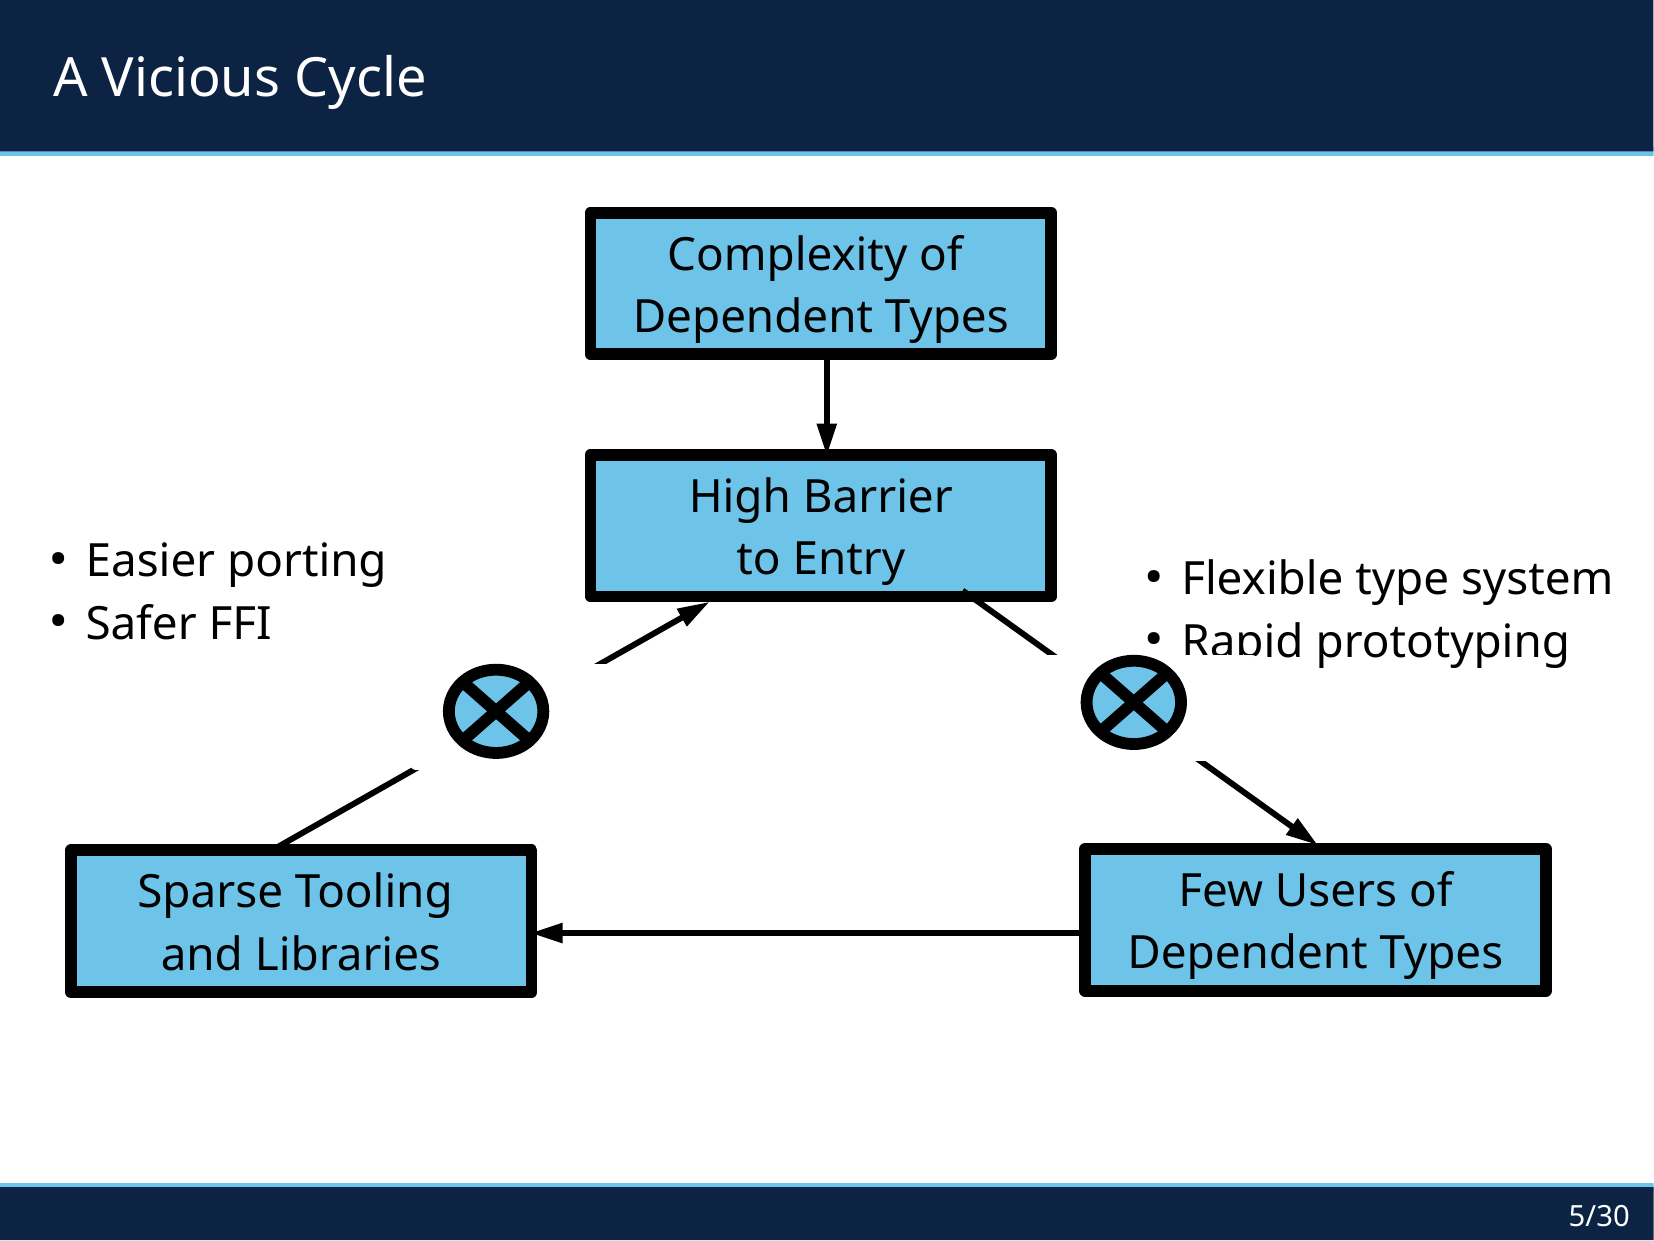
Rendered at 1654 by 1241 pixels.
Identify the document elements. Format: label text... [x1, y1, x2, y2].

text_box Flexible type system Rapid prototyping [1130, 546, 1607, 671]
text_box Few Users of Dependent Types [1085, 848, 1546, 991]
title A Vicious Cycle [0, 0, 1654, 152]
text_box Sparse Tooling and Libraries [70, 850, 532, 993]
text_box High Barrier to Entry [590, 454, 1052, 597]
text_box [416, 669, 653, 765]
text_box Easier porting Safer FFI [35, 528, 383, 653]
text_box [1015, 660, 1252, 756]
text_box Complexity of Dependent Types [590, 212, 1052, 355]
